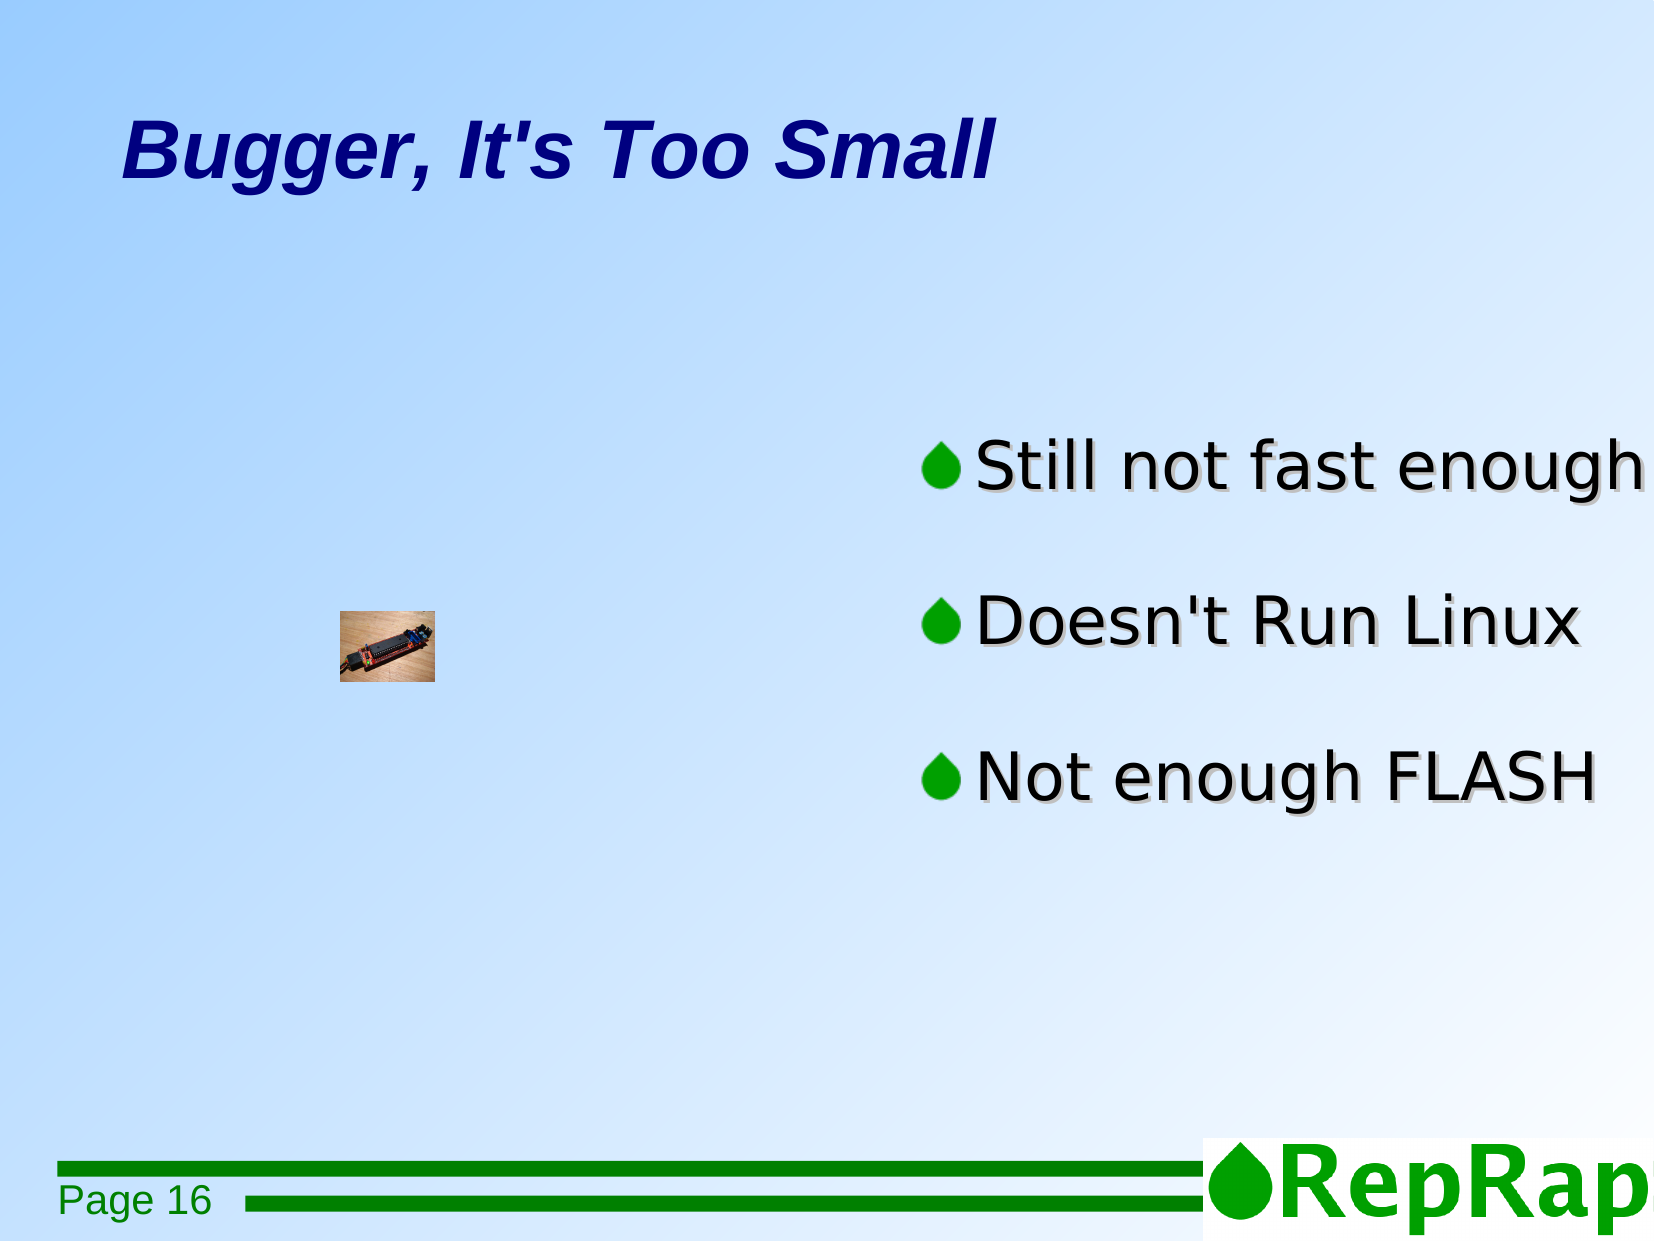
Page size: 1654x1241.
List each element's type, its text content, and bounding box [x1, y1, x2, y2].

picture [340, 611, 435, 682]
text_box Still not fast enough Doesn't Run Linux Not enough FLASH [919, 427, 1654, 863]
title Bugger, It's Too Small [121, 46, 1534, 254]
picture [1203, 1138, 1654, 1241]
